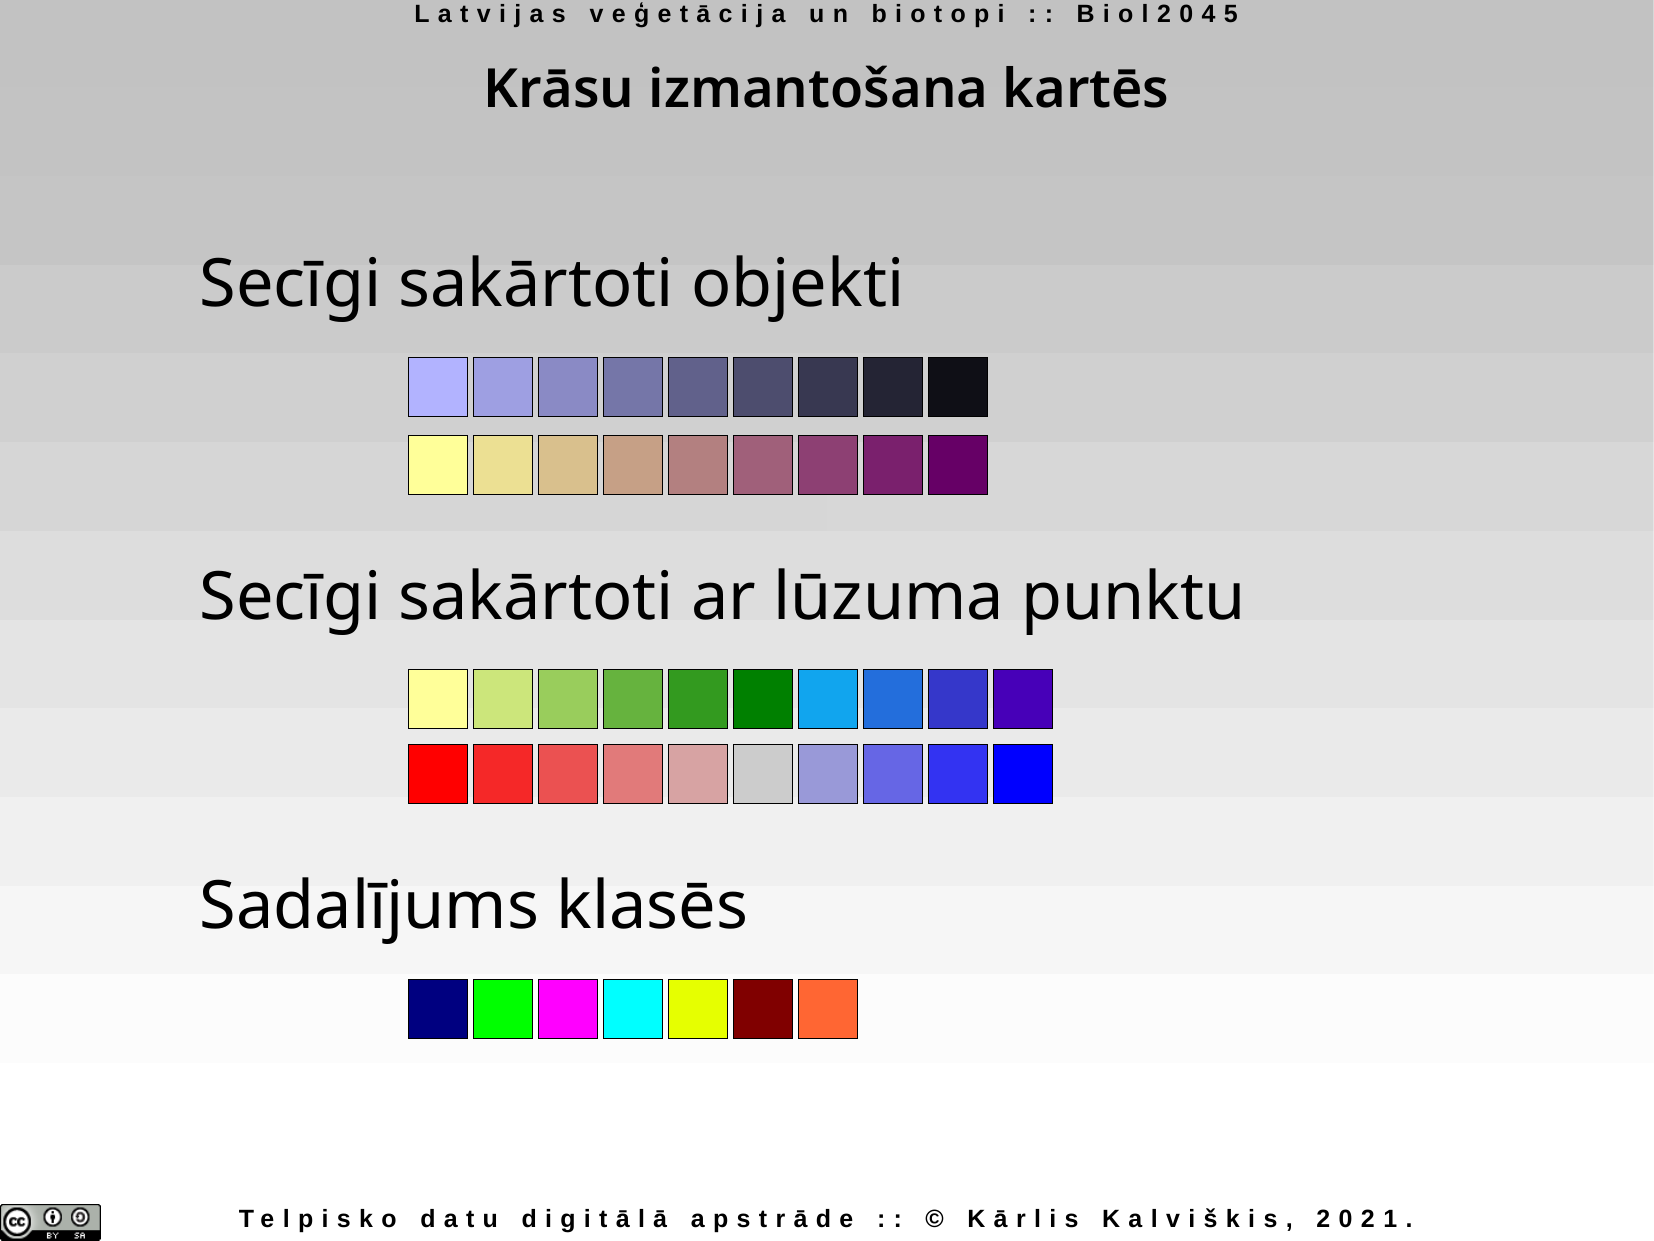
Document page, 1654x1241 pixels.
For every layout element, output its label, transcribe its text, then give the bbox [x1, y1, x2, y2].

text_box [473, 669, 533, 729]
text_box [408, 979, 468, 1039]
text_box [473, 744, 533, 804]
text_box [928, 357, 988, 417]
text_box [408, 744, 468, 804]
text_box [408, 357, 468, 417]
text_box [733, 979, 793, 1039]
text_box [798, 357, 858, 417]
text_box [603, 357, 663, 417]
text_box Secīgi sakārtoti ar lūzuma punktu [199, 547, 1272, 634]
text_box [603, 744, 663, 804]
text_box [928, 669, 988, 729]
text_box [733, 357, 793, 417]
text_box [538, 435, 598, 495]
text_box [408, 669, 468, 729]
text_box [603, 669, 663, 729]
text_box [603, 979, 663, 1039]
text_box [928, 744, 988, 804]
text_box [538, 979, 598, 1039]
text_box [408, 435, 468, 495]
text_box [668, 979, 728, 1039]
picture [0, 0, 1654, 1241]
title Krāsu izmantošana kartēs [29, 49, 1625, 296]
text_box [473, 435, 533, 495]
text_box [928, 435, 988, 495]
text_box [863, 357, 923, 417]
text_box [863, 669, 923, 729]
text_box [473, 979, 533, 1039]
text_box [668, 357, 728, 417]
text_box Sadalījums klasēs [199, 857, 759, 944]
text_box [993, 744, 1053, 804]
text_box [733, 744, 793, 804]
text_box [473, 357, 533, 417]
text_box [733, 435, 793, 495]
text_box [798, 435, 858, 495]
text_box [603, 435, 663, 495]
text_box [733, 669, 793, 729]
text_box [538, 357, 598, 417]
text_box [798, 744, 858, 804]
text_box [668, 669, 728, 729]
text_box [538, 744, 598, 804]
text_box [798, 669, 858, 729]
text_box Secīgi sakārtoti objekti [199, 235, 912, 322]
text_box [993, 669, 1053, 729]
text_box [668, 435, 728, 495]
text_box [863, 744, 923, 804]
text_box [668, 744, 728, 804]
text_box [798, 979, 858, 1039]
text_box [538, 669, 598, 729]
text_box [863, 435, 923, 495]
